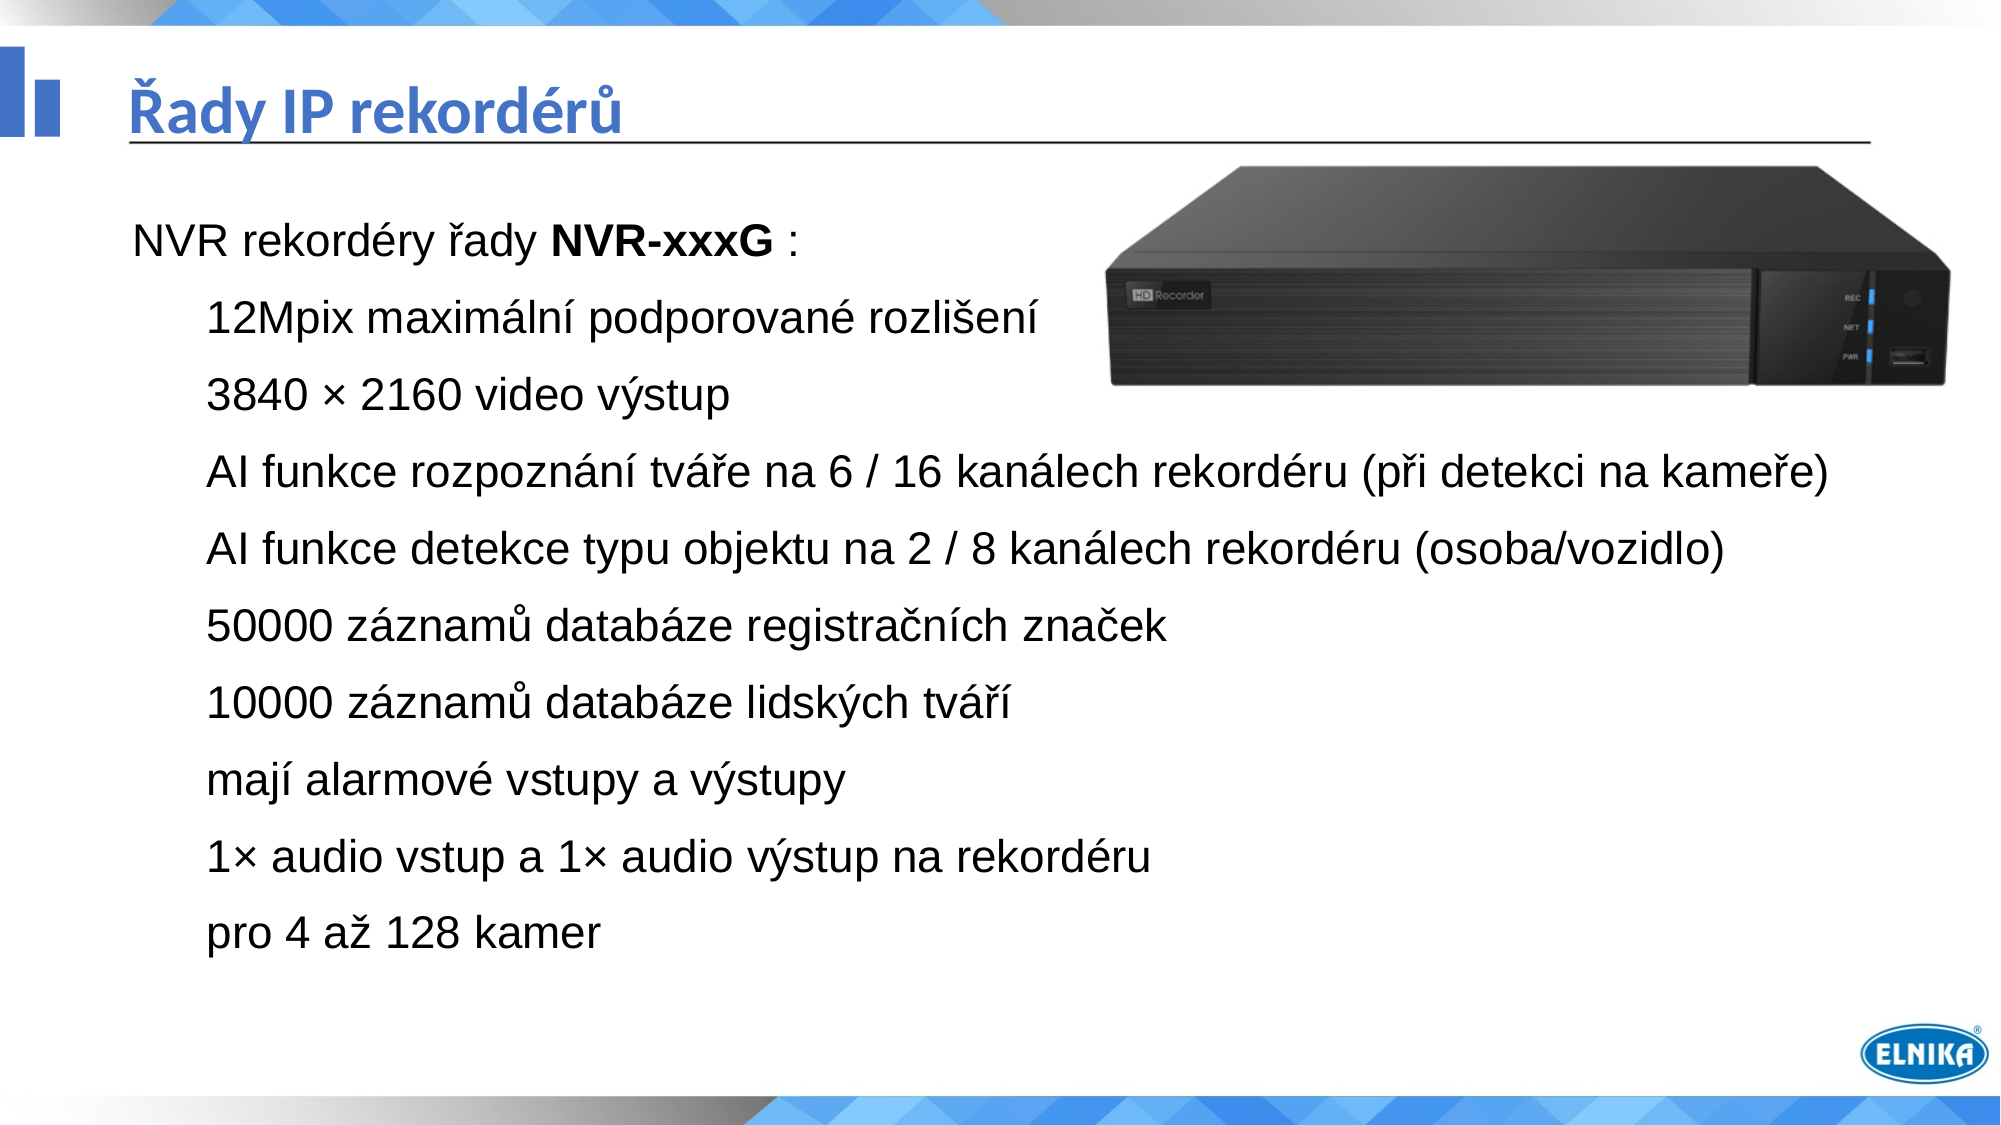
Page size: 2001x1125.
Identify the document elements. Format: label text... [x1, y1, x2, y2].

text_box NVR rekordéry řady NVR-xxxG : 12Mpix maximální podporované rozlišení 3840 × 2160 video výstup AI funkce rozpoznání tváře na 6 / 16 kanálech rekordéru (při detekci na kameře) AI funkce detekce typu objektu na 2 / 8 kanálech rekordéru (osoba/vozidlo) 50000 záznamů databáze registračních značek 10000 záznamů databáze lidských tváří mají alarmové vstupy a výstupy 1× audio vstup a 1× audio výstup na rekordéru pro 4 až 128 kamer [118, 182, 1890, 1042]
picture [0, 0, 2001, 1125]
text_box Řady IP rekordérů [78, 58, 1152, 154]
